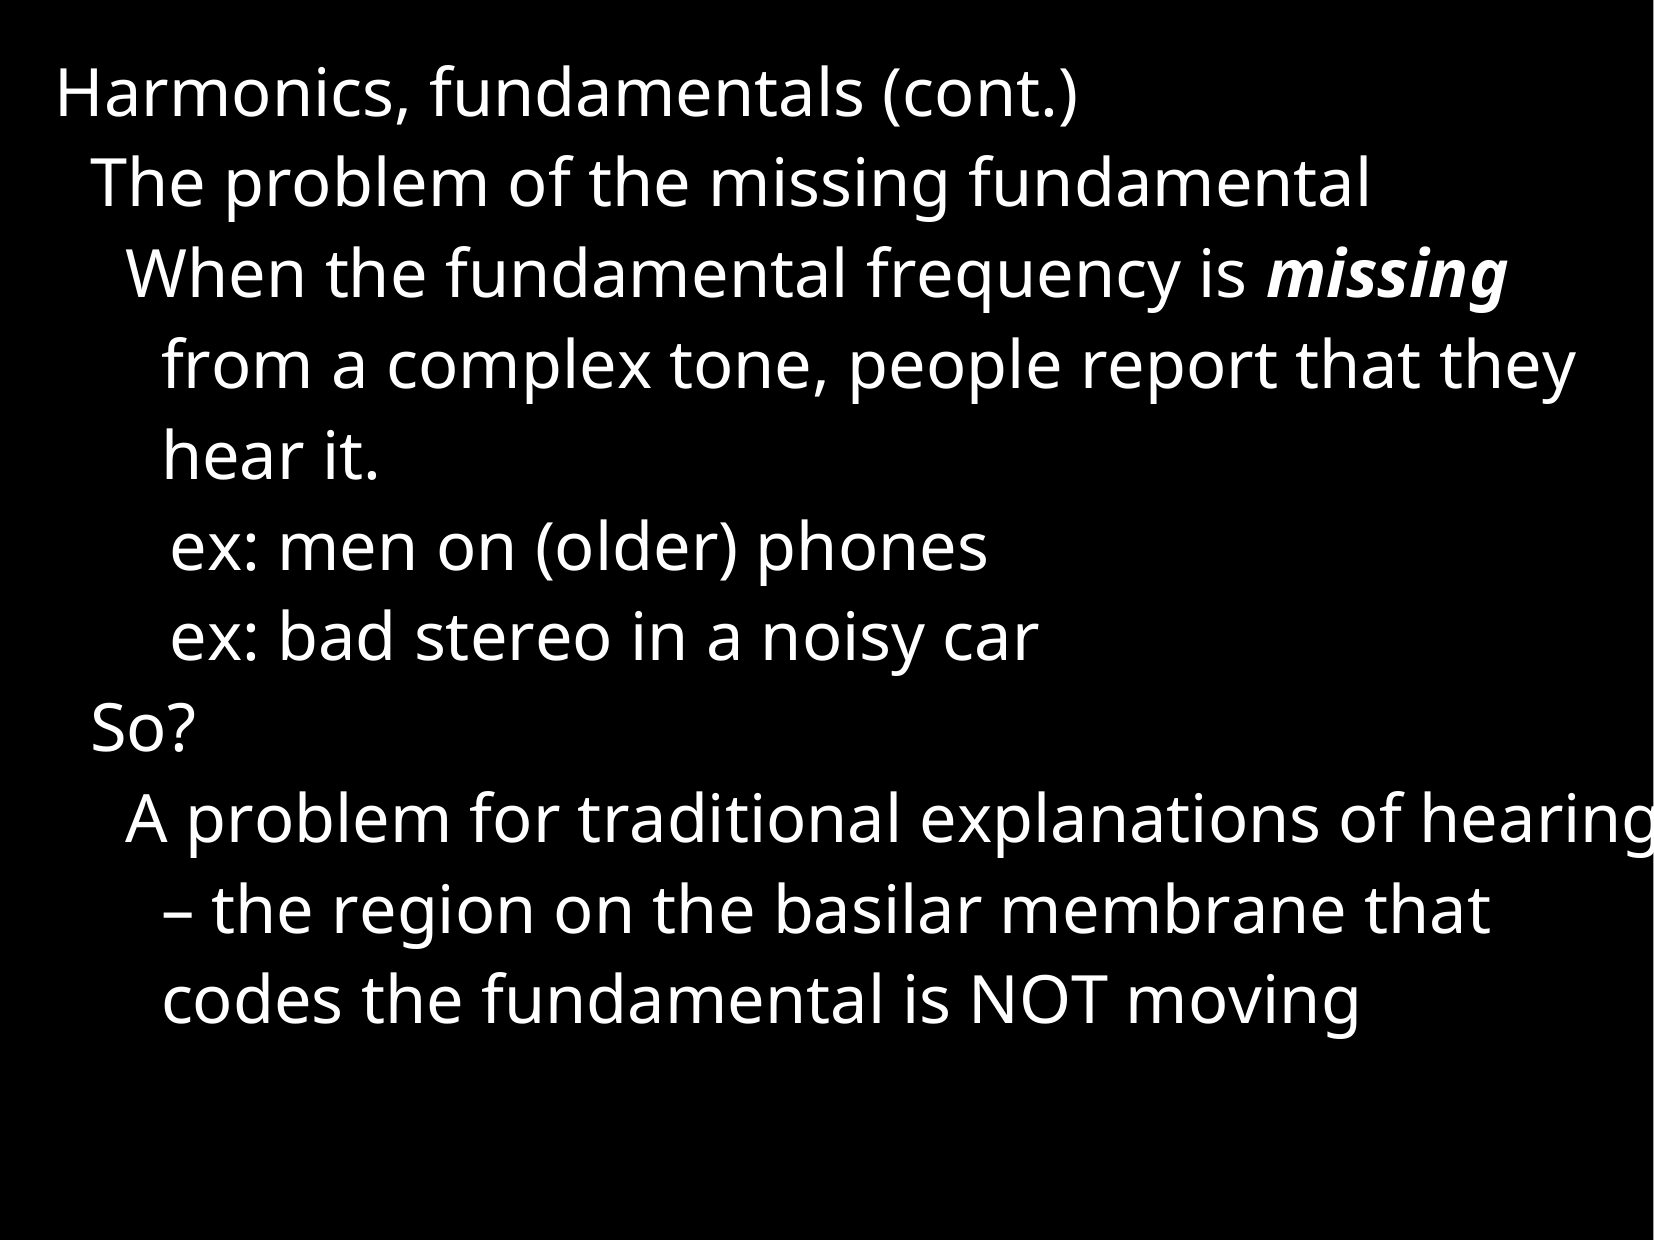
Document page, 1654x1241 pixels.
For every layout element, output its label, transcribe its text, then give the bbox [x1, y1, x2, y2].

text_box Harmonics, fundamentals (cont.) The problem of the missing fundamental When the fundamental frequency is missing from a complex tone, people report that they hear it. ex: men on (older) phones ex: bad stereo in a noisy car So? A problem for traditional explanations of hearing – the region on the basilar membrane that codes the fundamental is NOT moving [4, 37, 1654, 1181]
